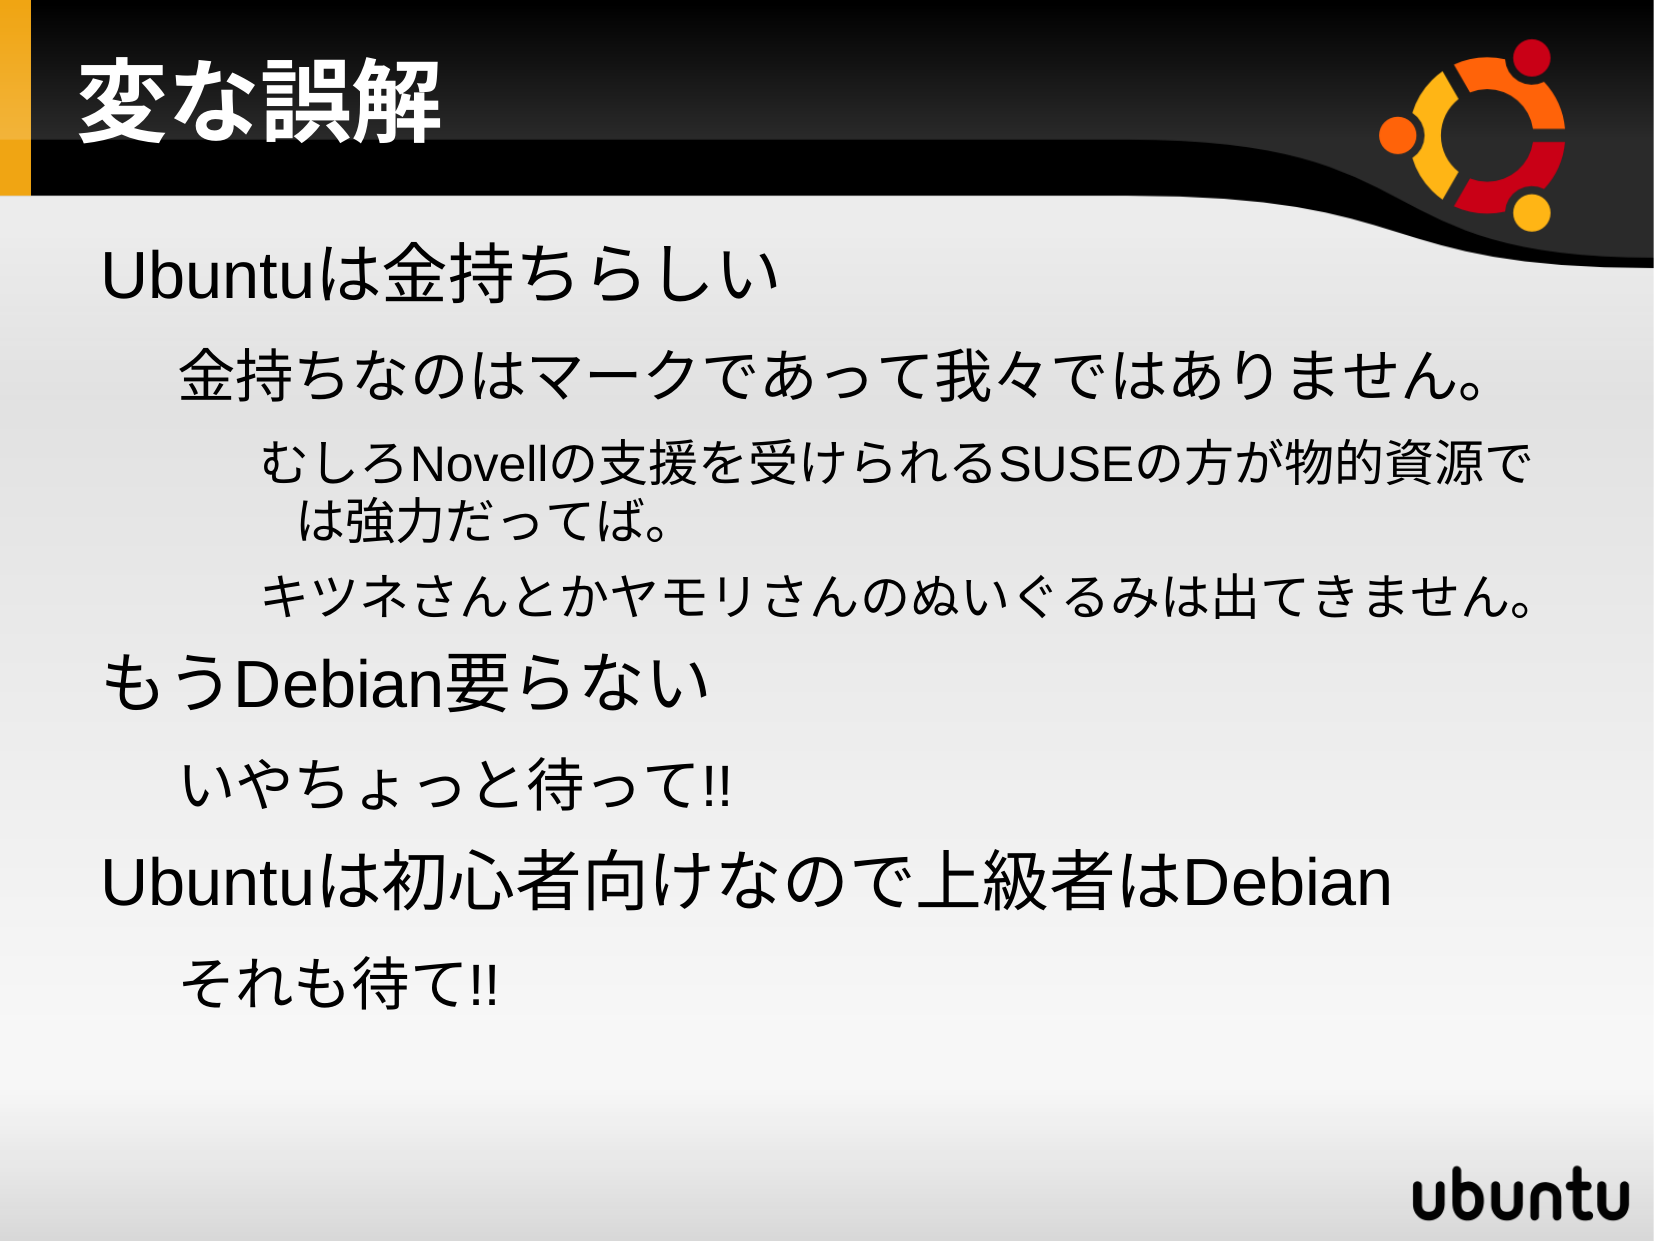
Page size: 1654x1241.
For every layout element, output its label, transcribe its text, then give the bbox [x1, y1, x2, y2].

title 変な誤解 [76, 0, 1565, 208]
picture [0, 0, 1654, 1241]
list Ubuntuは金持ちらしい 金持ちなのはマークであって我々ではありません。 むしろNovellの支援を受けられるSUSEの方が物的資源では強力だってば。 キツネさんとかヤモリさんのぬいぐるみは出てきません。 もうDebian要らない いやちょっと待って!! Ubuntuは初心者向けなので上級者はDebian それも待て!! [82, 236, 1571, 1094]
